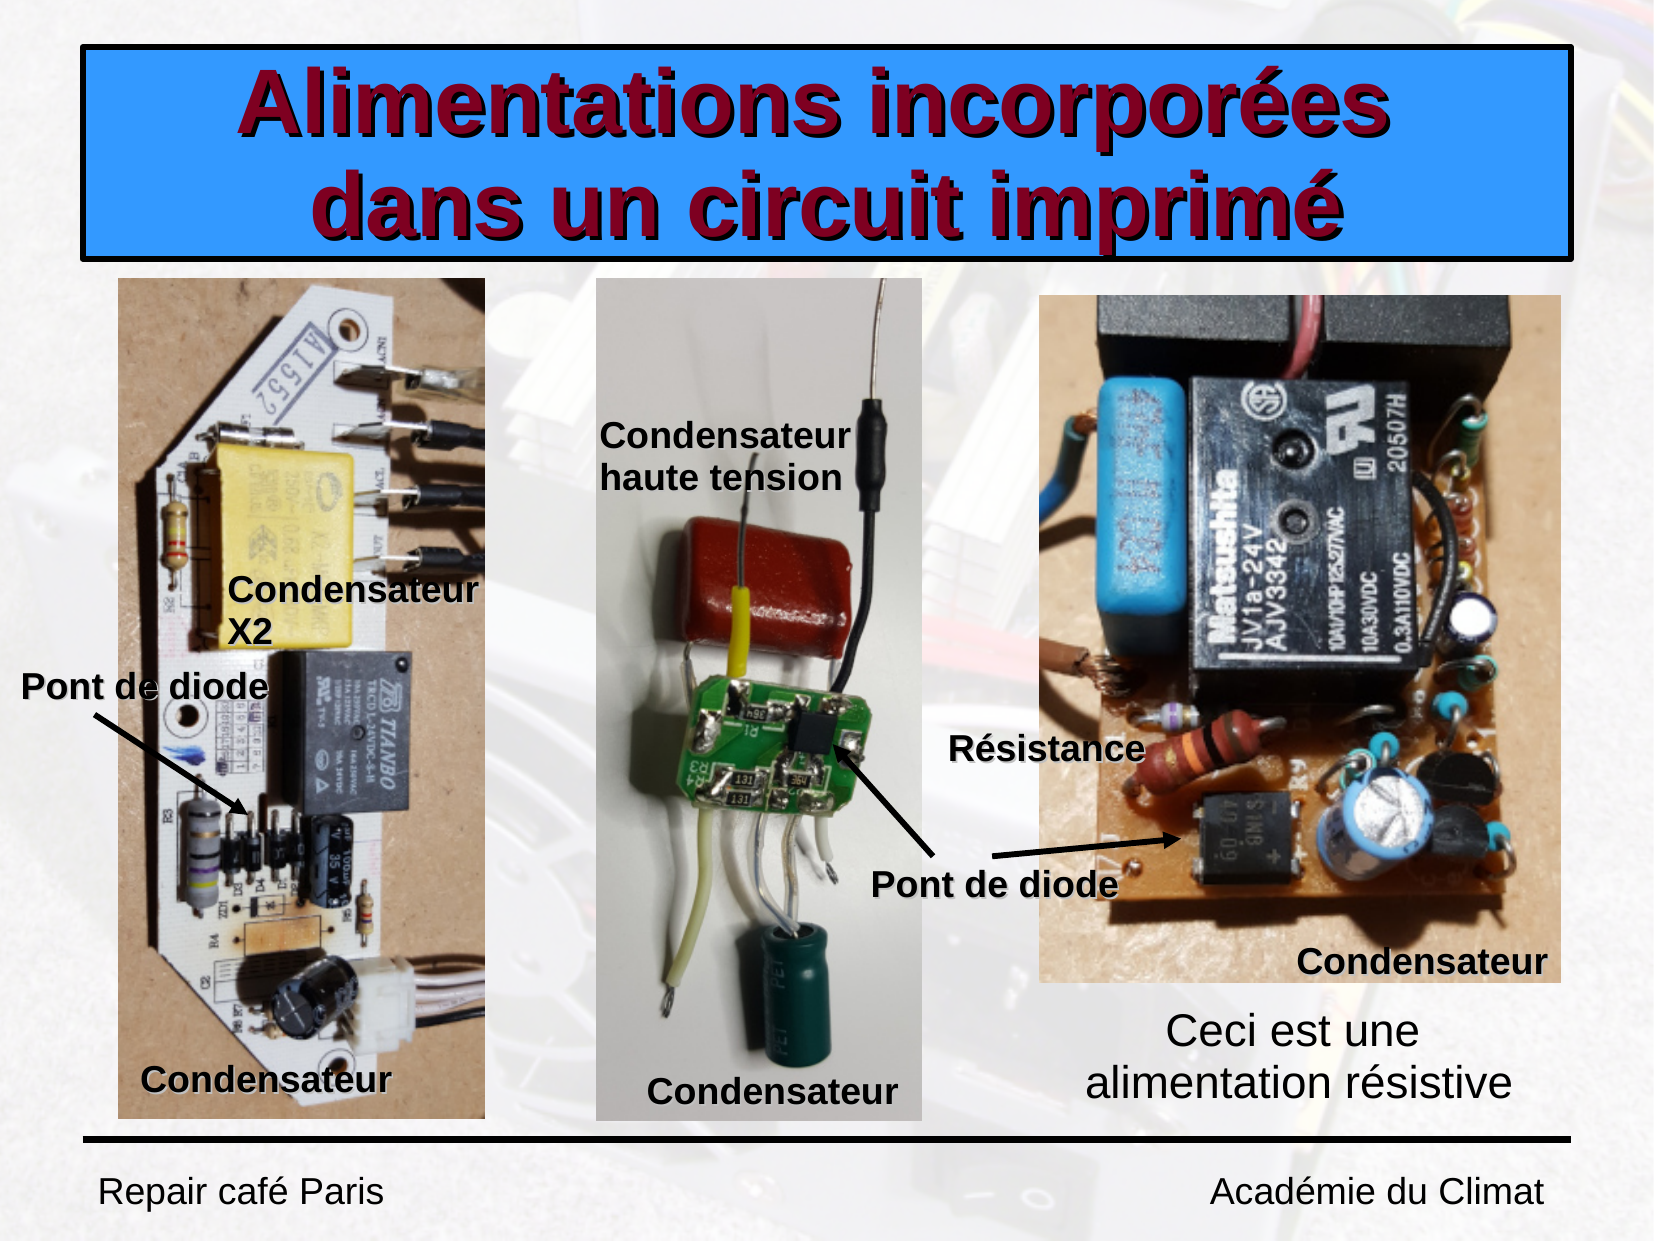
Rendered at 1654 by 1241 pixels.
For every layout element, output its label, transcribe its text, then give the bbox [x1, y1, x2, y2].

text_box Résistance [933, 720, 1161, 778]
text_box Pont de diode [5, 657, 285, 715]
text_box Pont de diode [855, 856, 1134, 914]
title Alimentations incorporées dans un circuit imprimé [82, 47, 1571, 259]
text_box Repair café Paris Académie du Climat [82, 1163, 1571, 1220]
text_box Condensateur [631, 1062, 914, 1120]
text_box Ceci est une alimentation résistive [1045, 998, 1554, 1123]
text_box Condensateur haute tension [584, 407, 867, 507]
picture [0, 0, 1654, 1241]
text_box Condensateur [125, 1051, 408, 1108]
text_box Condensateur [1281, 933, 1564, 990]
text_box Condensateur X2 [212, 561, 495, 660]
